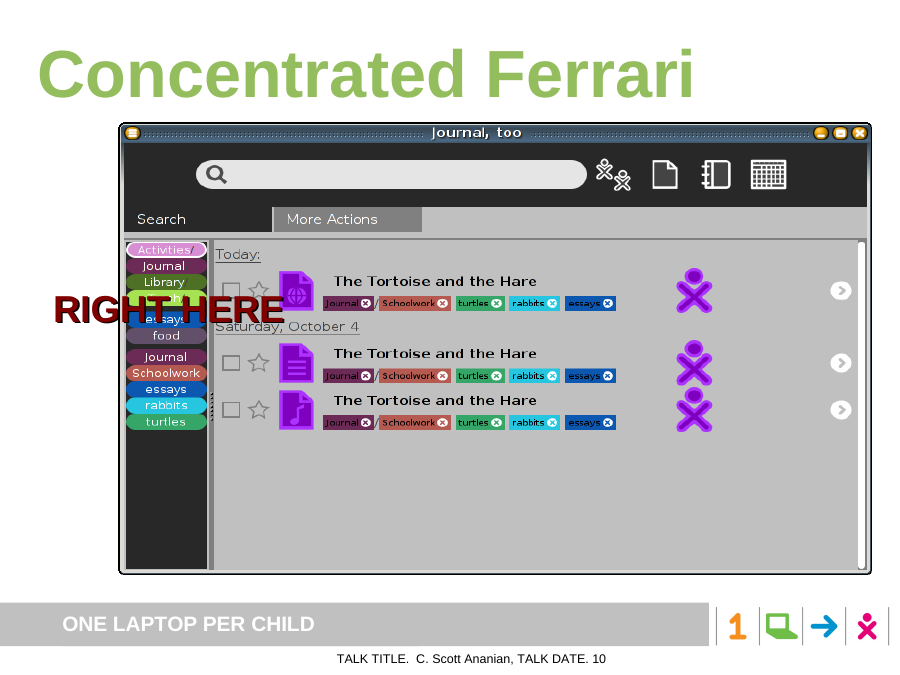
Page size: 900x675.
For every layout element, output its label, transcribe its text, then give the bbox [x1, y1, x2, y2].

picture [709, 598, 898, 655]
text_box RIGHT HERE [0, 247, 338, 376]
title Concentrated Ferrari [37, 37, 856, 211]
picture [118, 122, 872, 575]
